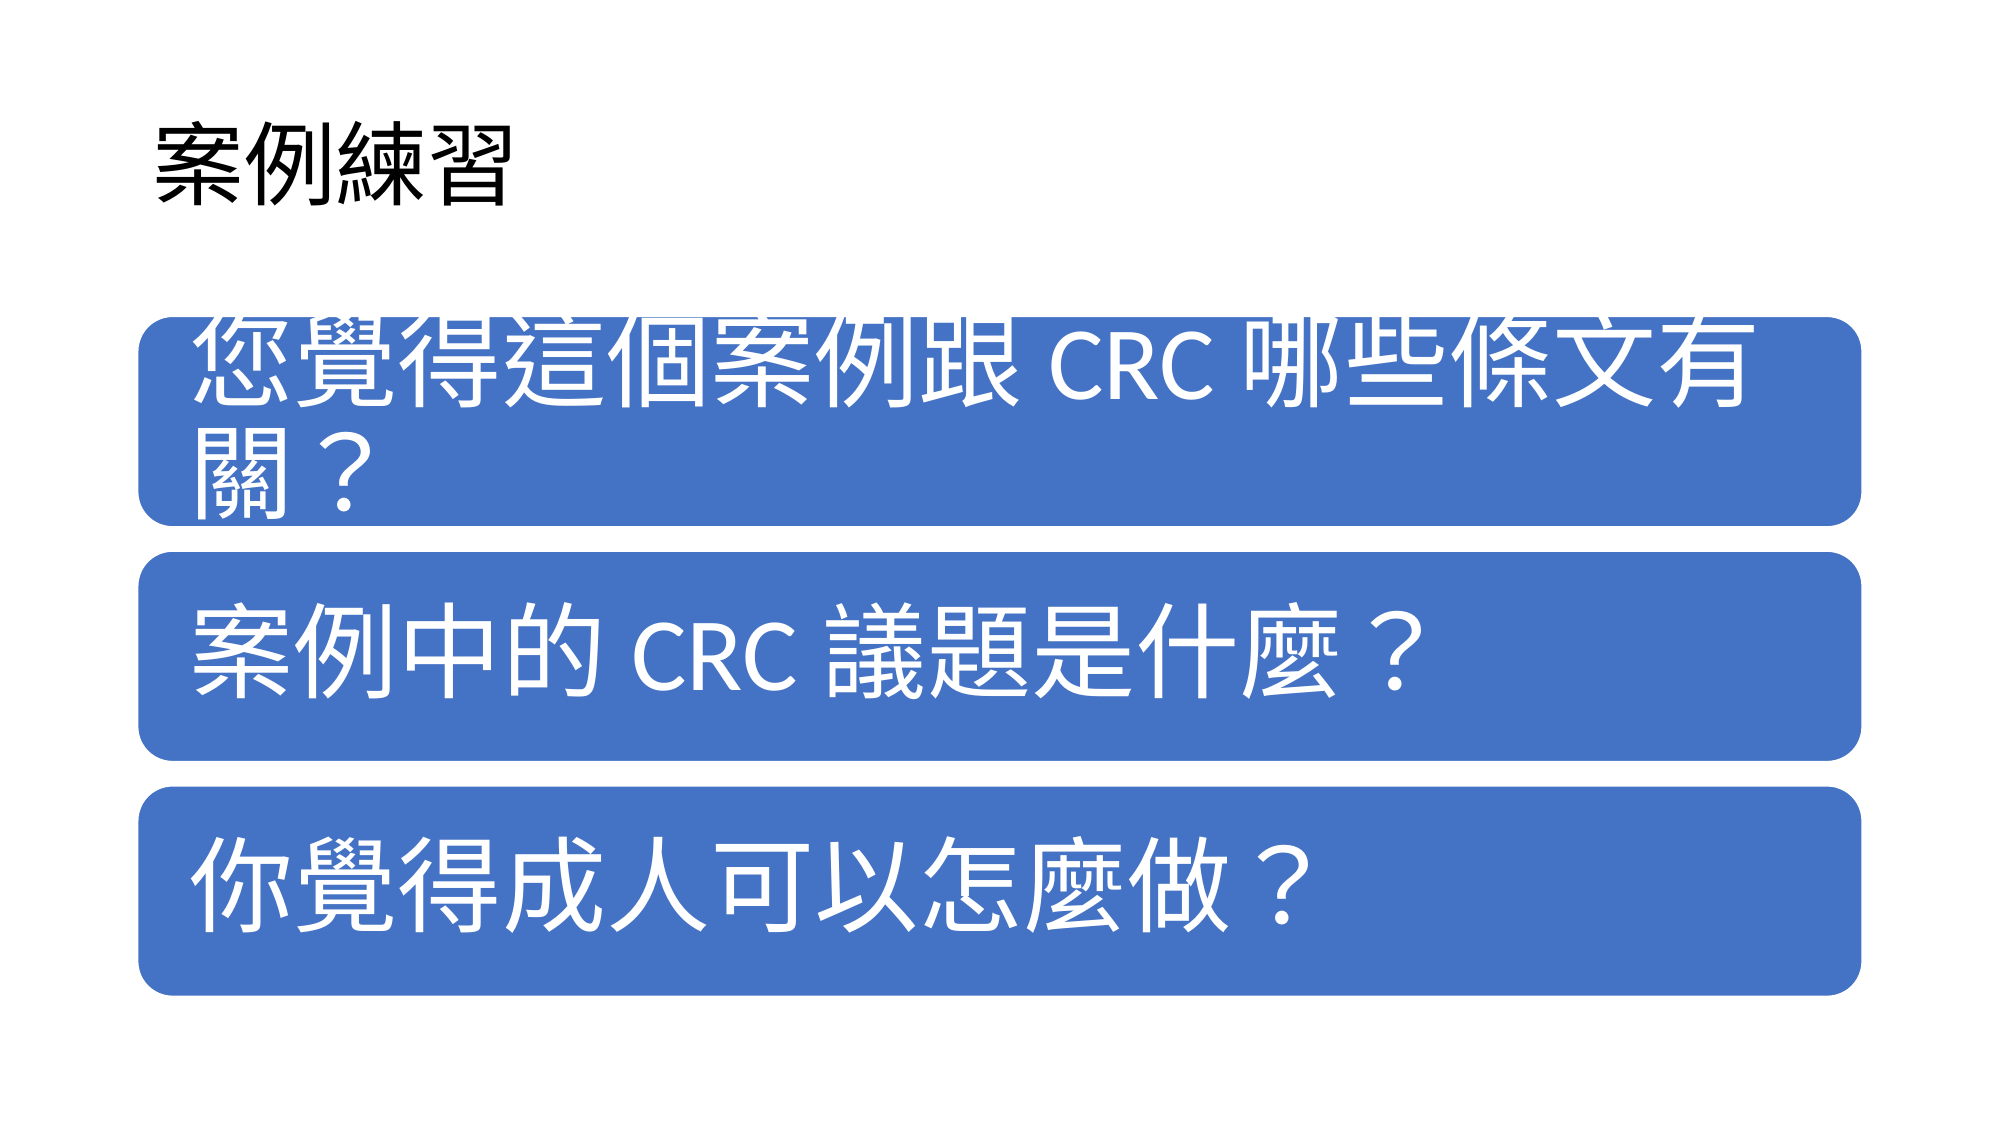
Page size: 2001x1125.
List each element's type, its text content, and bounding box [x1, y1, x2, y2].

text_box 您覺得這個案例跟CRC哪些條文有關？ [934, 323, 954, 341]
text_box 您覺得這個案例跟CRC哪些條文有關？ [1690, 369, 1734, 380]
text_box 您覺得這個案例跟CRC哪些條文有關？ [974, 323, 1004, 336]
text_box 您覺得這個案例跟CRC哪些條文有關？ [137, 316, 1863, 528]
text_box 你覺得成人可以怎麼做？ [137, 785, 1863, 997]
title 案例練習 [137, 59, 1863, 278]
text_box 您覺得這個案例跟CRC哪些條文有關？ [317, 316, 374, 344]
text_box 您覺得這個案例跟CRC哪些條文有關？ [1690, 352, 1734, 362]
text_box 您覺得這個案例跟CRC哪些條文有關？ [974, 342, 1004, 355]
text_box 案例中的CRC議題是什麼？ [137, 550, 1863, 762]
